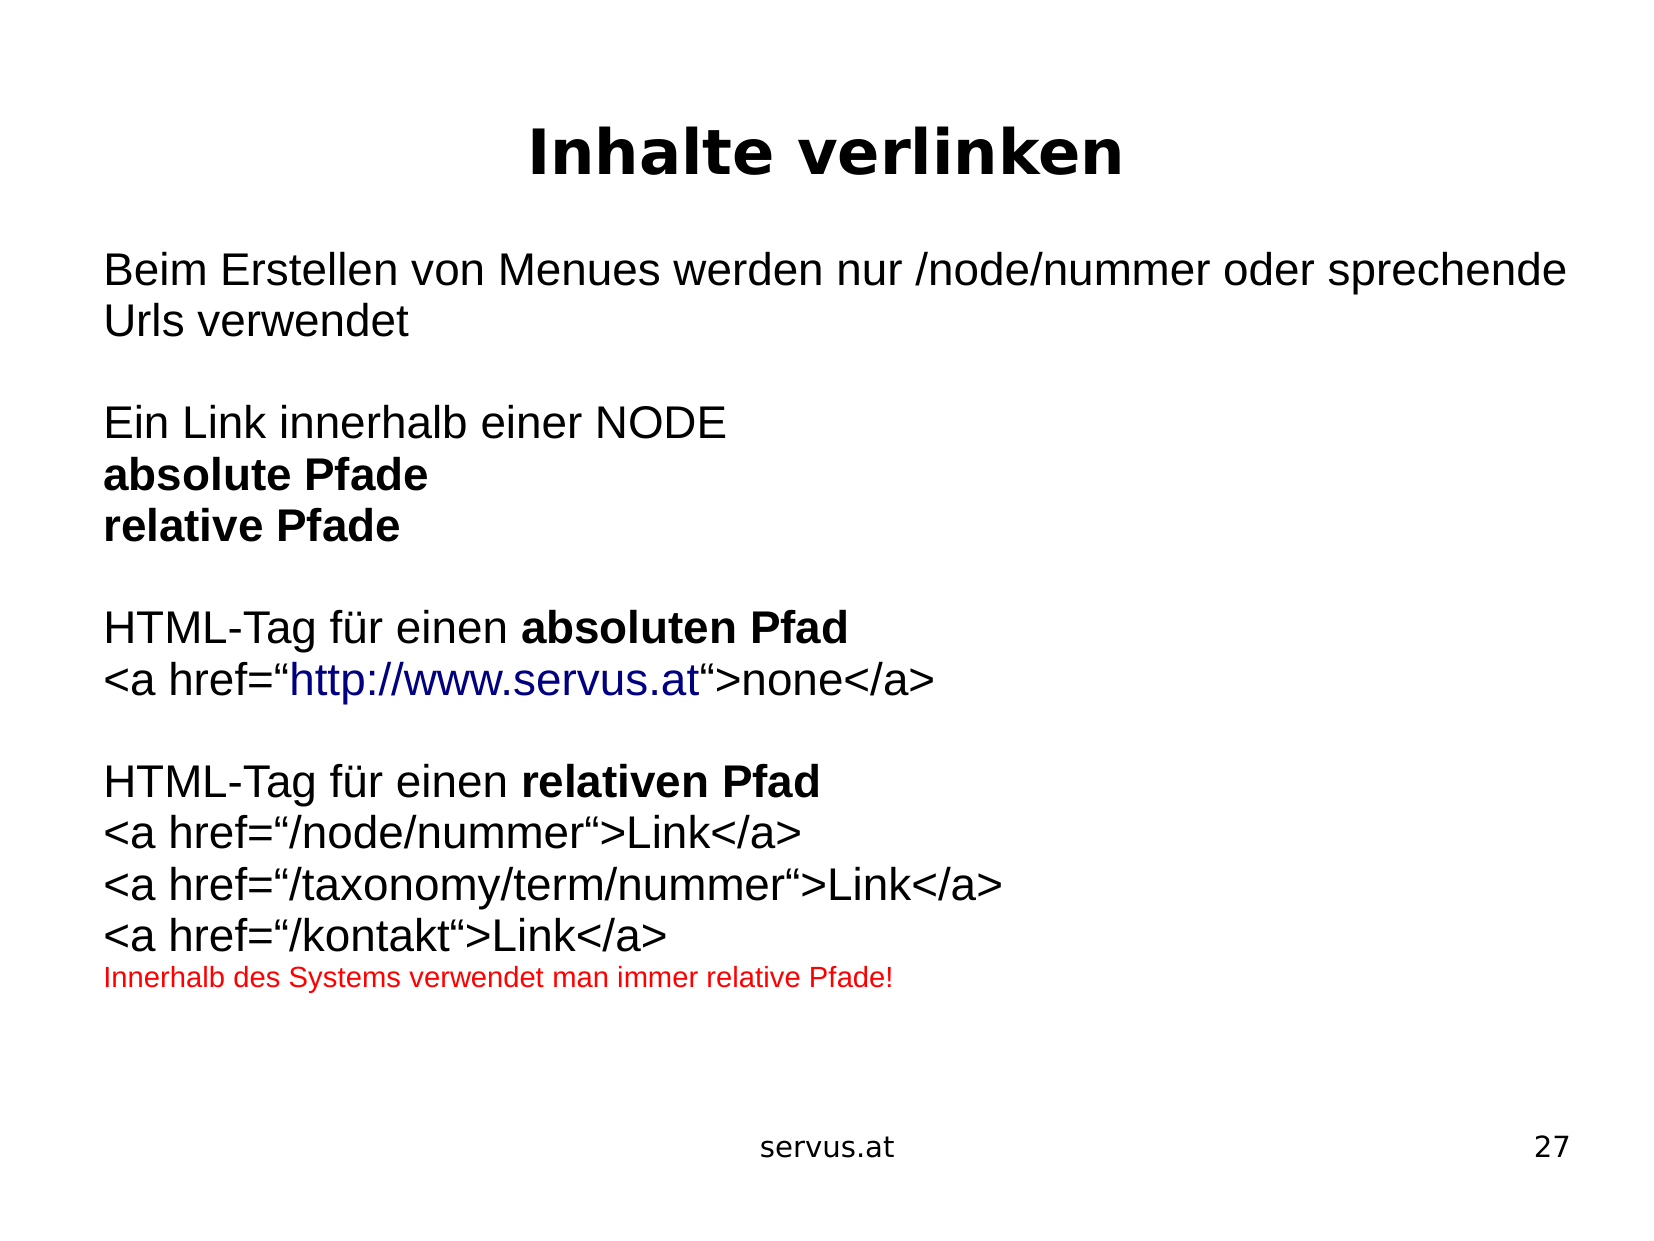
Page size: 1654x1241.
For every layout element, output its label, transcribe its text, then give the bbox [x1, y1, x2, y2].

text_box Beim Erstellen von Menues werden nur /node/nummer oder sprechende Urls verwendet Ein Link innerhalb einer NODE absolute Pfade relative Pfade HTML-Tag für einen absoluten Pfad <a href=“http://www.servus.at“>none</a> HTML-Tag für einen relativen Pfad <a href=“/node/nummer“>Link</a> <a href=“/taxonomy/term/nummer“>Link</a> <a href=“/kontakt“>Link</a> Innerhalb des Systems verwendet man immer relative Pfade! [88, 236, 1595, 1241]
title Inhalte verlinken [82, 56, 1571, 250]
